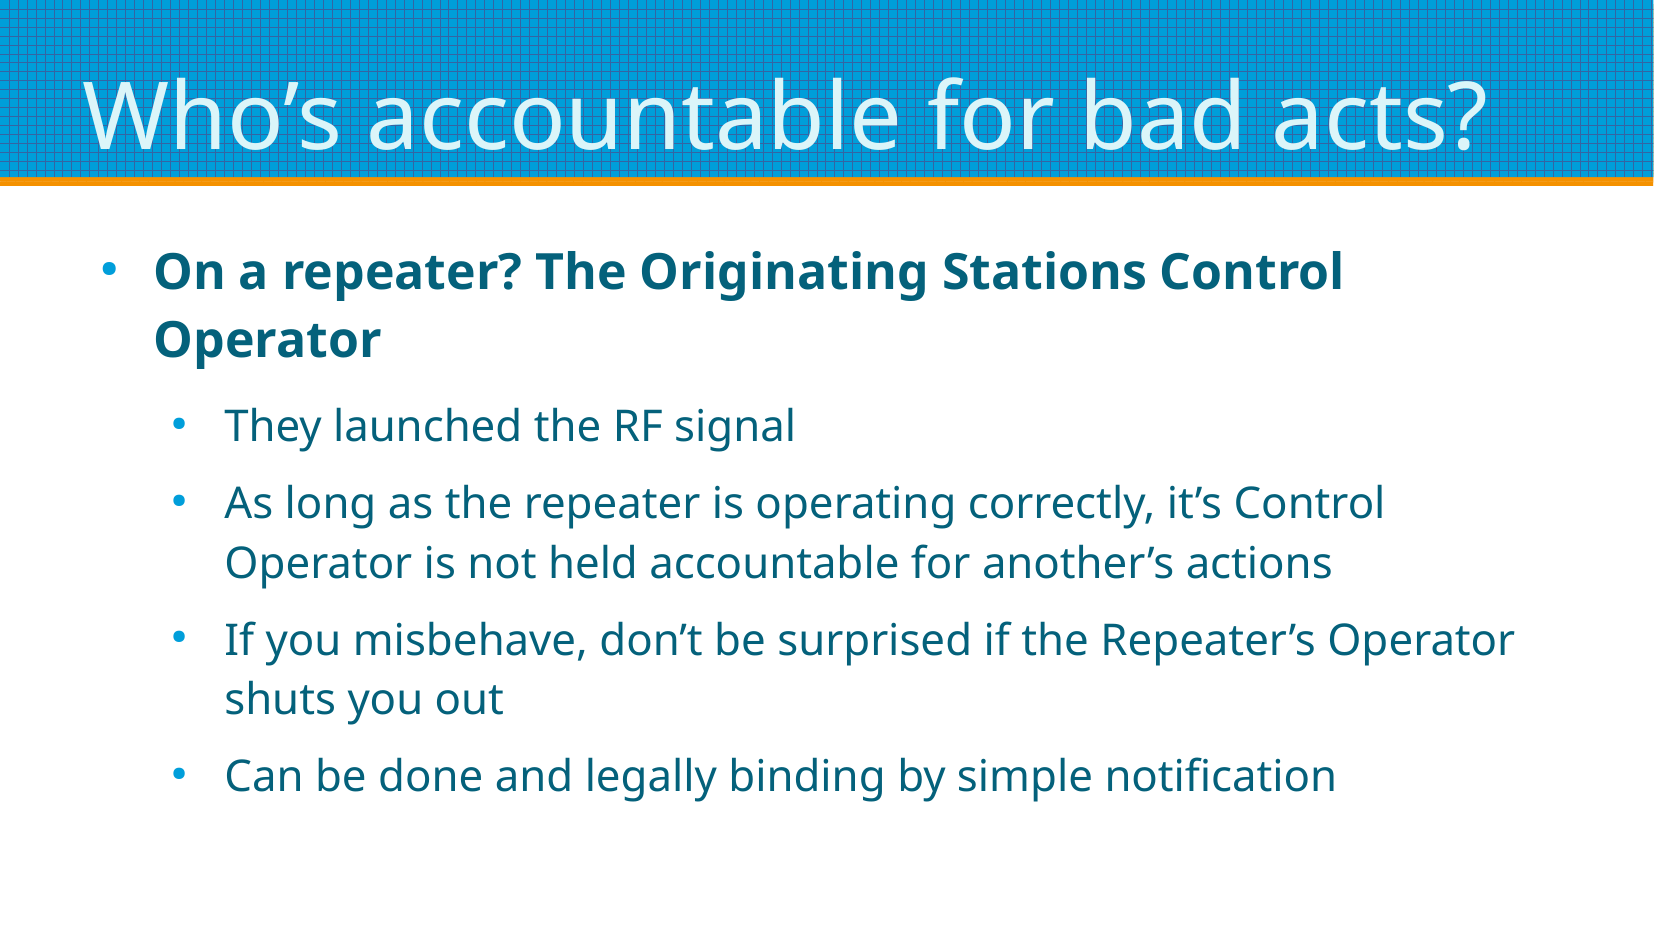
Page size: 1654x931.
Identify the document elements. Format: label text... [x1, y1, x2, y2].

title Who’s accountable for bad acts? [82, 14, 1571, 178]
list On a repeater? The Originating Stations Control Operator They launched the RF signal As long as the repeater is operating correctly, it’s Control Operator is not held accountable for another’s actions If you misbehave, don’t be surprised if the Repeater’s Operator shuts you out Can be done and legally binding by simple notification [82, 236, 1571, 813]
